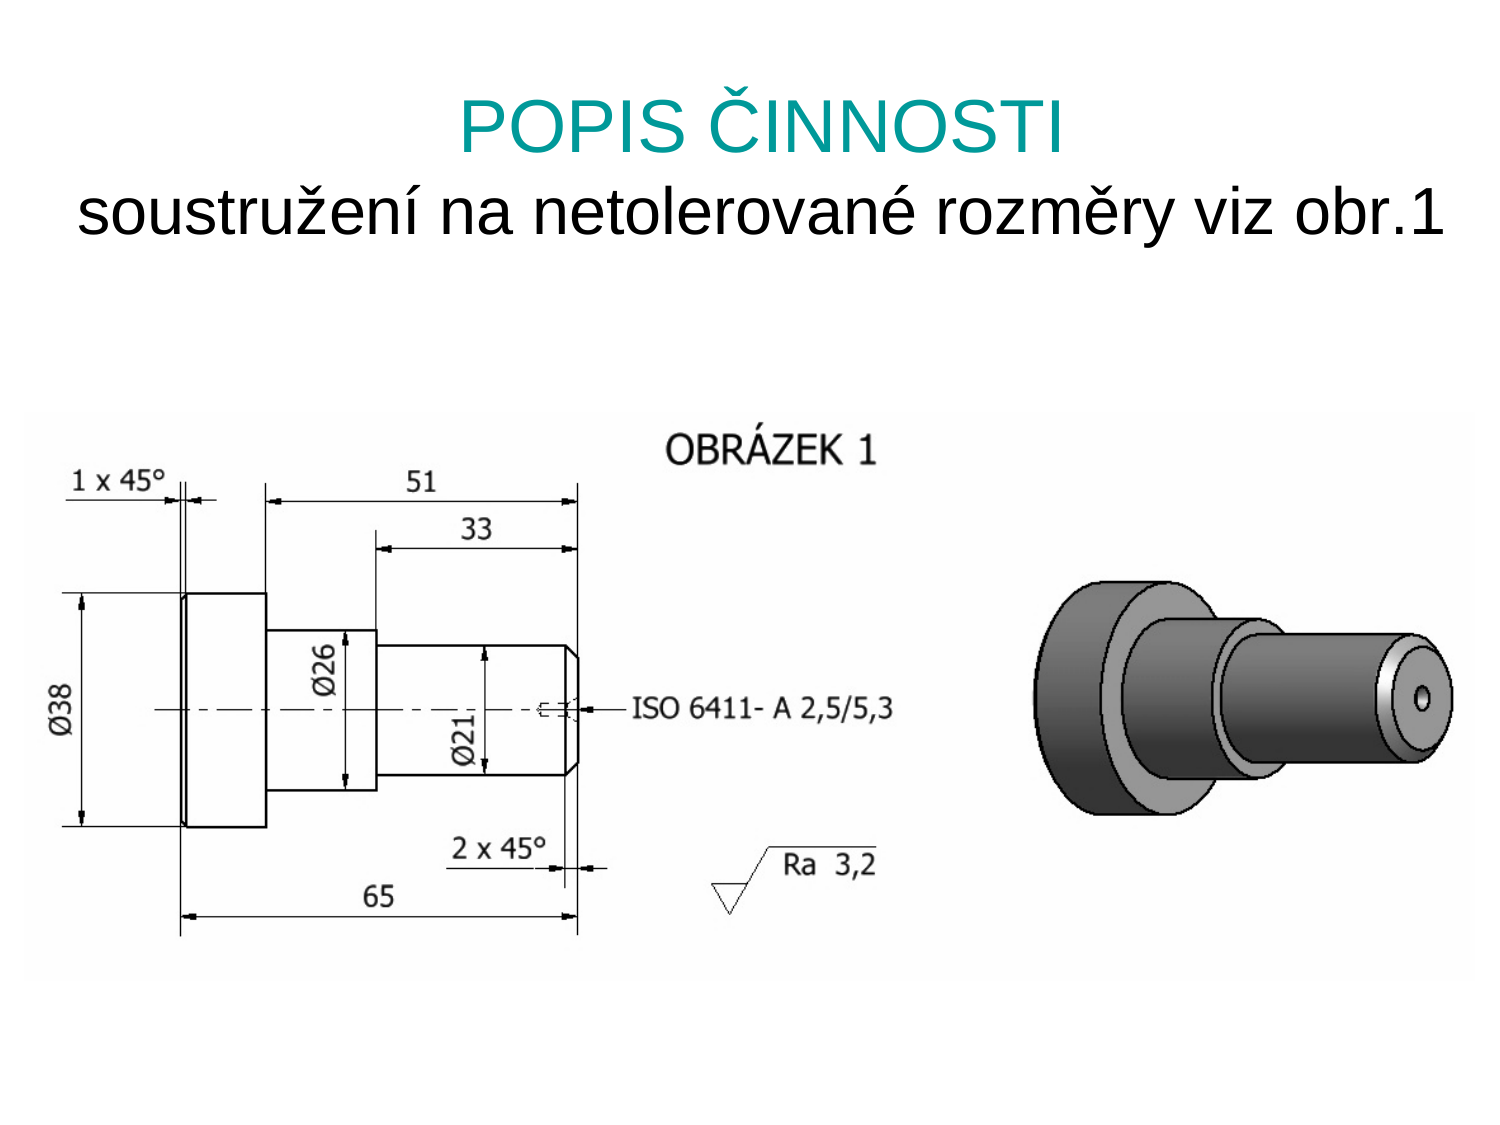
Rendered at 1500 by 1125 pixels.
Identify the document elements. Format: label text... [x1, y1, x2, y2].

title POPIS ČINNOSTI soustružení na netolerované rozměry viz obr.1 [24, 0, 1500, 325]
picture [24, 412, 1475, 981]
